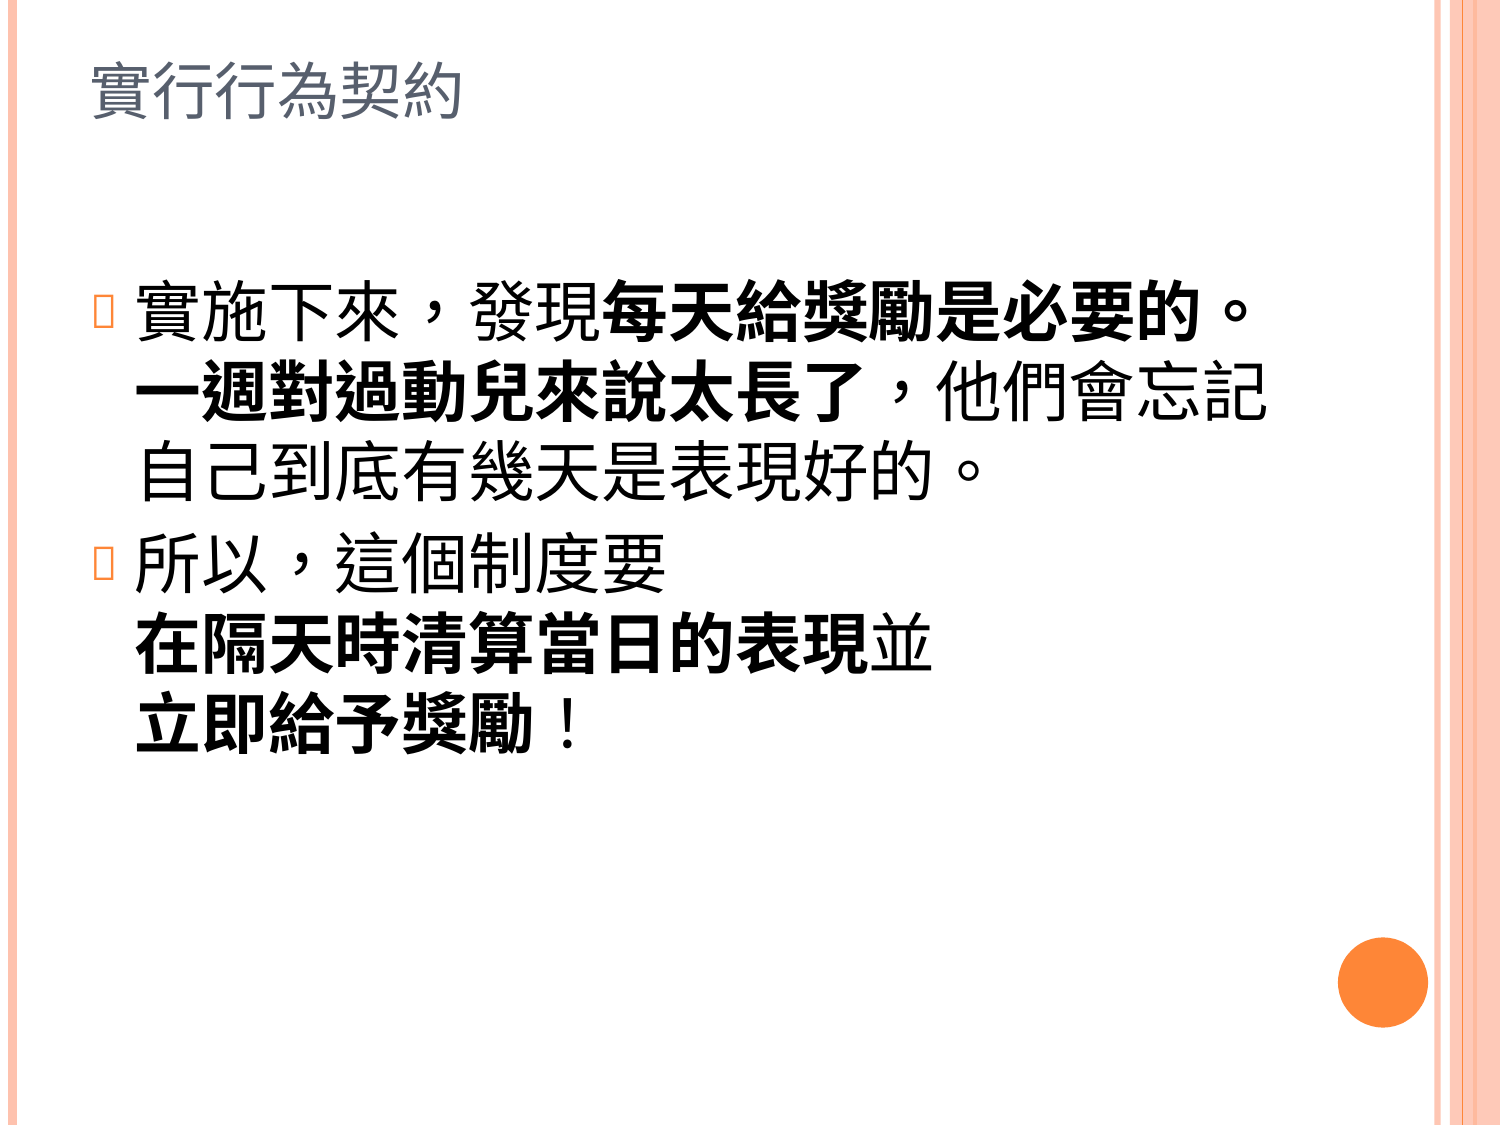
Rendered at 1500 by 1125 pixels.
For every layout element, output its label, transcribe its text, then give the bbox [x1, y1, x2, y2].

list 實施下來，發現每天給獎勵是必要的。一週對過動兒來說太長了，他們會忘記自己到底有幾天是表現好的。 所以，這個制度要 在隔天時清算當日的表現並 立即給予獎勵！ [75, 262, 1300, 1062]
title 實行行為契約 [75, 45, 1300, 233]
